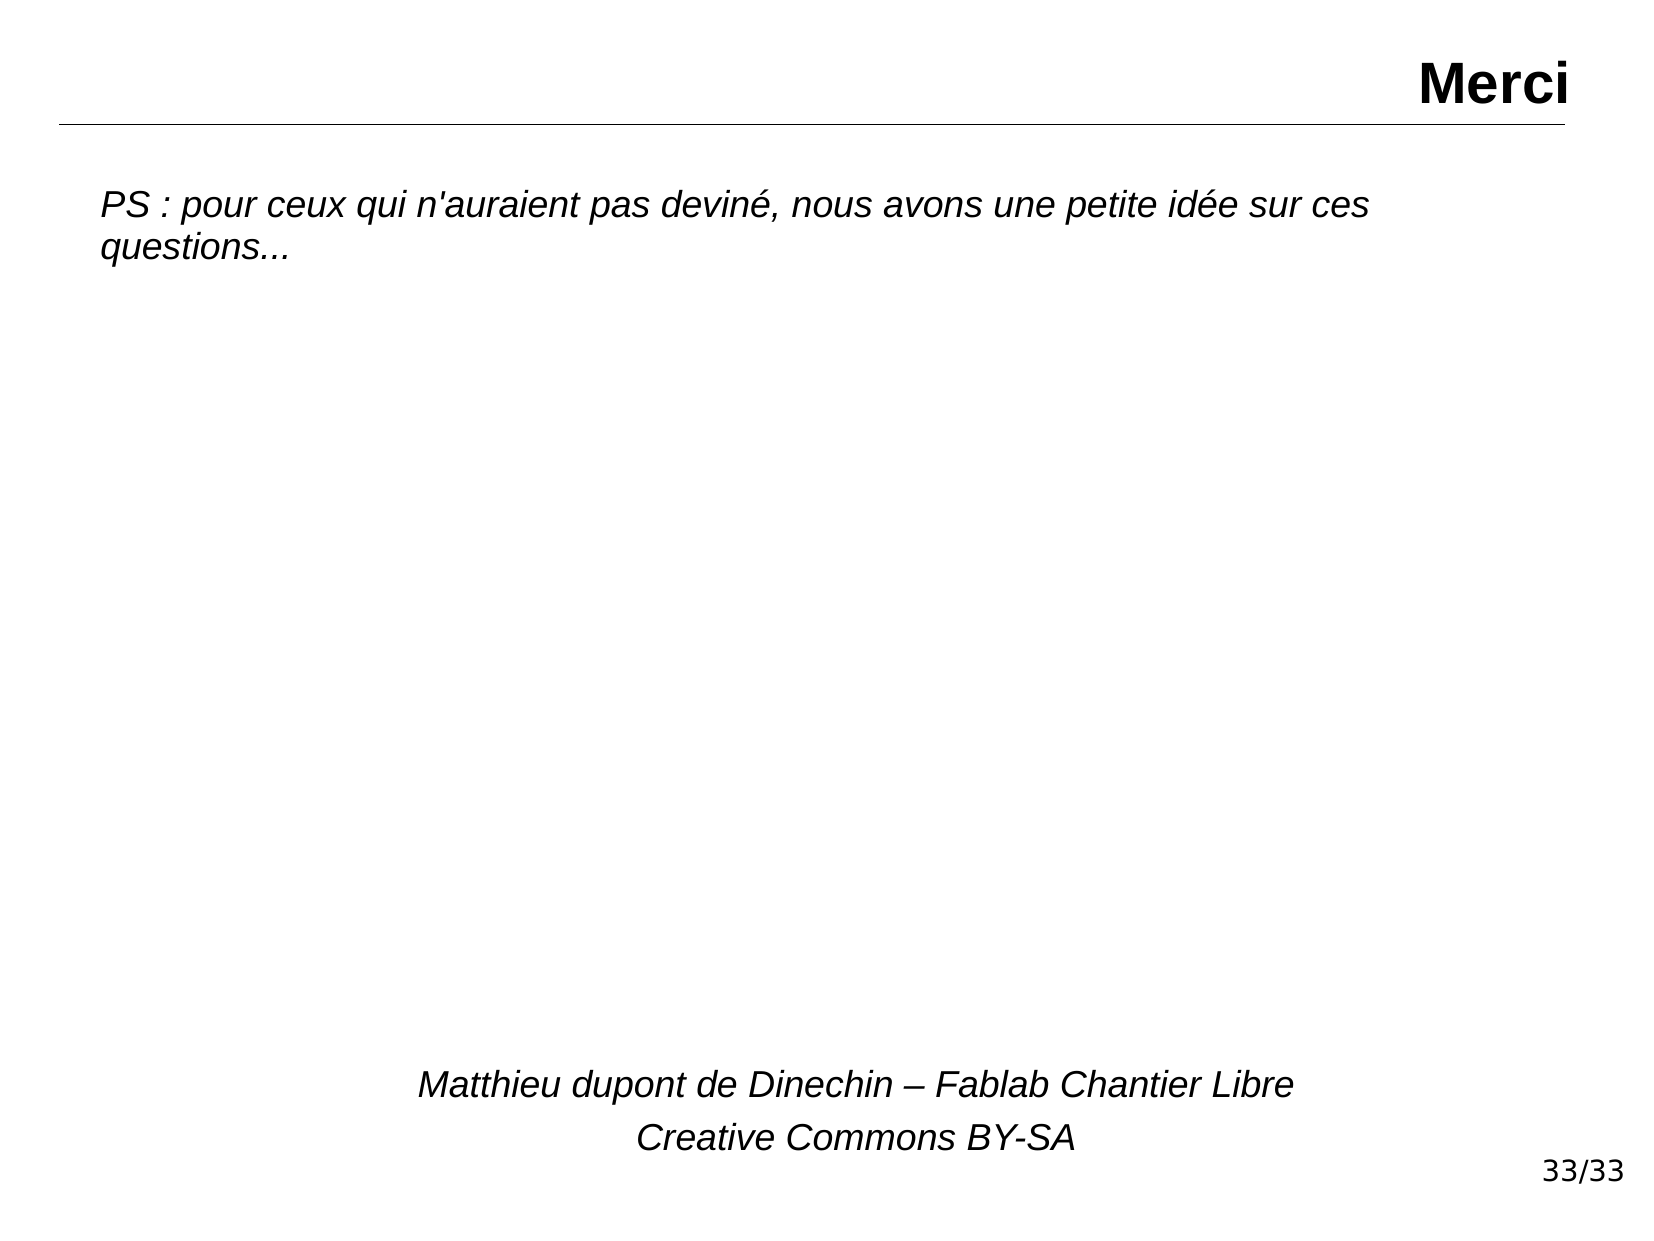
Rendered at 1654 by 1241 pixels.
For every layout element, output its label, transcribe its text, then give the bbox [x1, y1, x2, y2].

title Merci [59, 46, 1571, 122]
list Matthieu dupont de Dinechin – Fablab Chantier Libre Creative Commons BY-SA [76, 1062, 1565, 1170]
list PS : pour ceux qui n'auraient pas deviné, nous avons une petite idée sur ces questions... [29, 183, 1566, 279]
